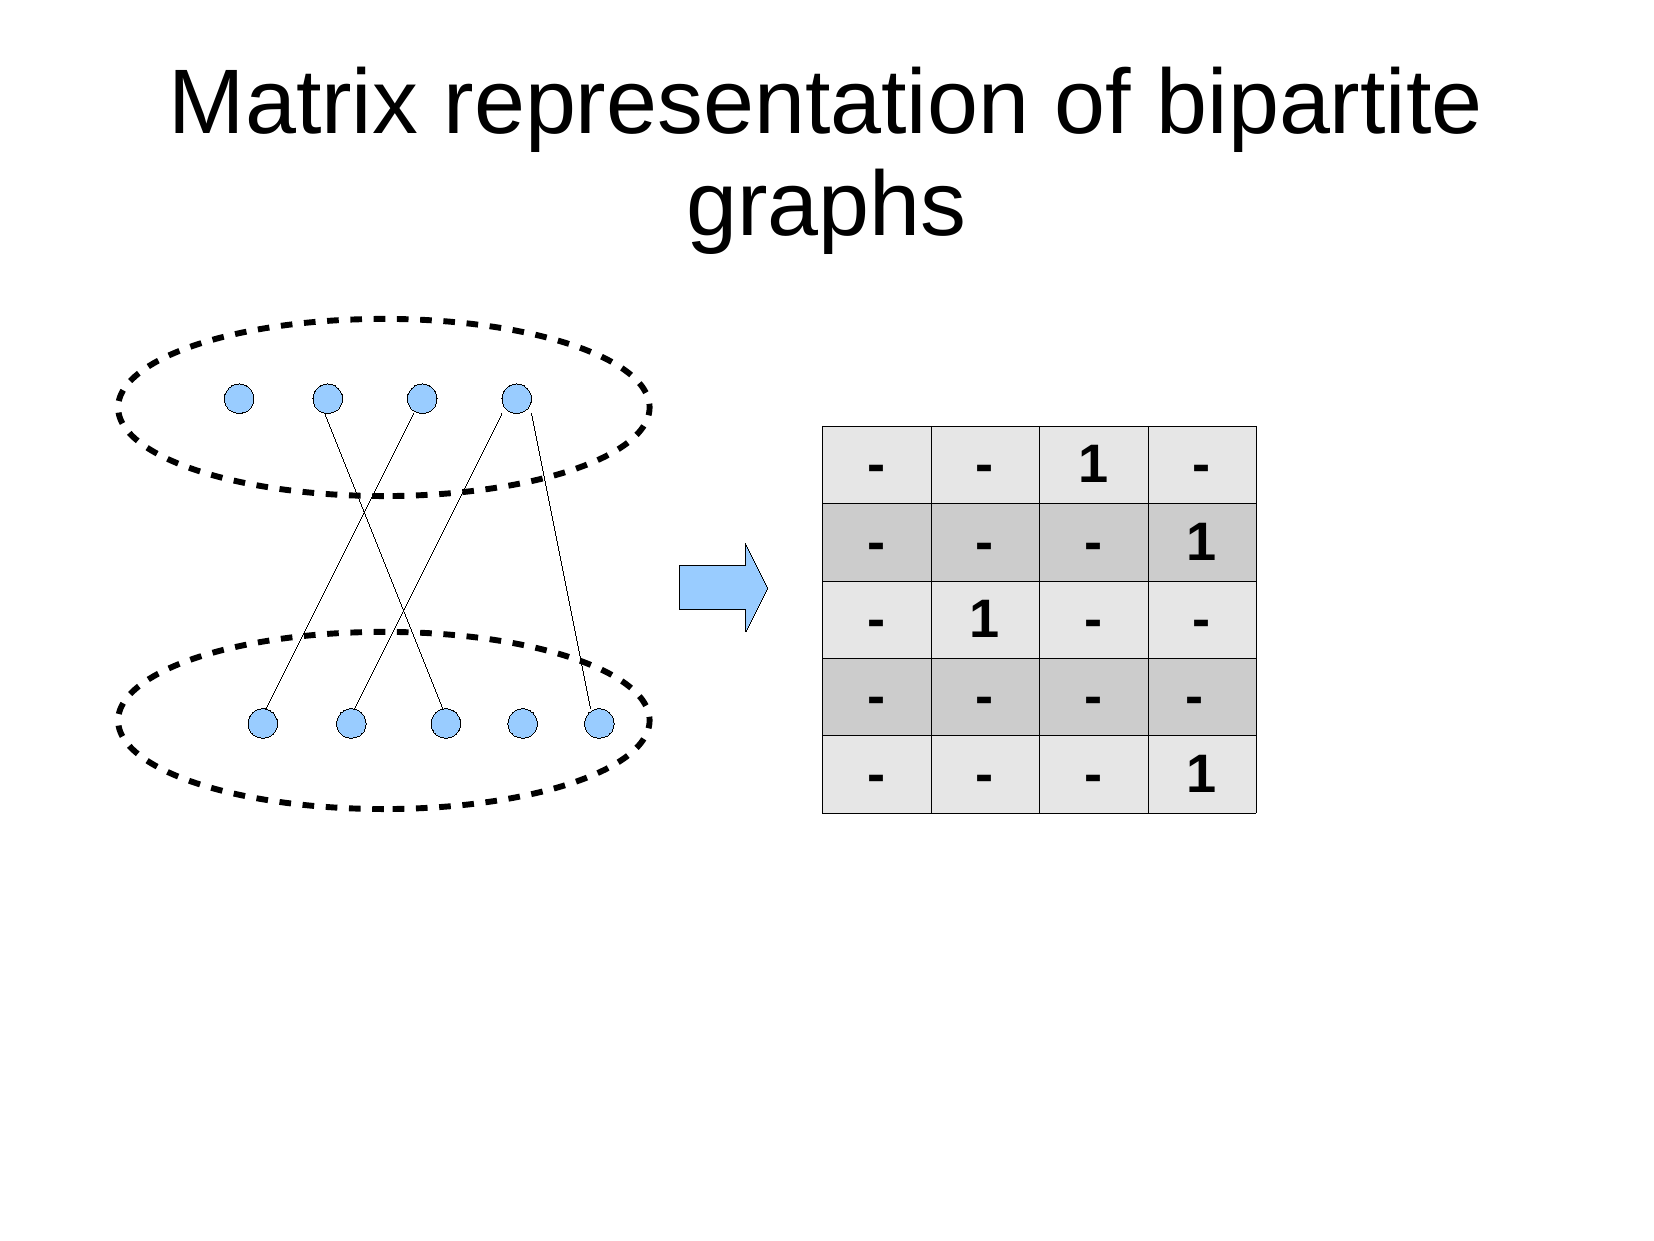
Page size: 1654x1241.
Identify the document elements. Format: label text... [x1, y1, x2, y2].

text_box [679, 543, 768, 632]
table_header - [1149, 427, 1256, 503]
table_cell - [1040, 736, 1148, 813]
table_header - [932, 427, 1039, 503]
table_header 1 [1040, 427, 1148, 503]
table_cell - [932, 736, 1039, 813]
text_box [407, 383, 438, 414]
table_cell - [1149, 582, 1256, 658]
table_cell - [1149, 659, 1256, 735]
table_cell - [823, 736, 931, 813]
text_box [224, 383, 254, 414]
text_box [507, 708, 538, 739]
text_box [248, 708, 278, 739]
table_cell - [1040, 504, 1148, 581]
table_cell 1 [1149, 736, 1256, 813]
text_box [431, 708, 461, 739]
table_cell - [932, 659, 1039, 735]
table_cell - [823, 504, 931, 581]
text_box [501, 383, 532, 414]
table_cell - [823, 659, 931, 735]
table_cell 1 [1149, 504, 1256, 581]
text_box [584, 708, 615, 739]
text_box [312, 383, 343, 414]
table_cell 1 [932, 582, 1039, 658]
table_cell - [1040, 659, 1148, 735]
table_cell - [932, 504, 1039, 581]
text_box [336, 708, 367, 739]
table_header - [823, 427, 931, 503]
title Matrix representation of bipartite graphs [82, 49, 1571, 257]
table_cell - [1040, 582, 1148, 658]
table_cell - [823, 582, 931, 658]
